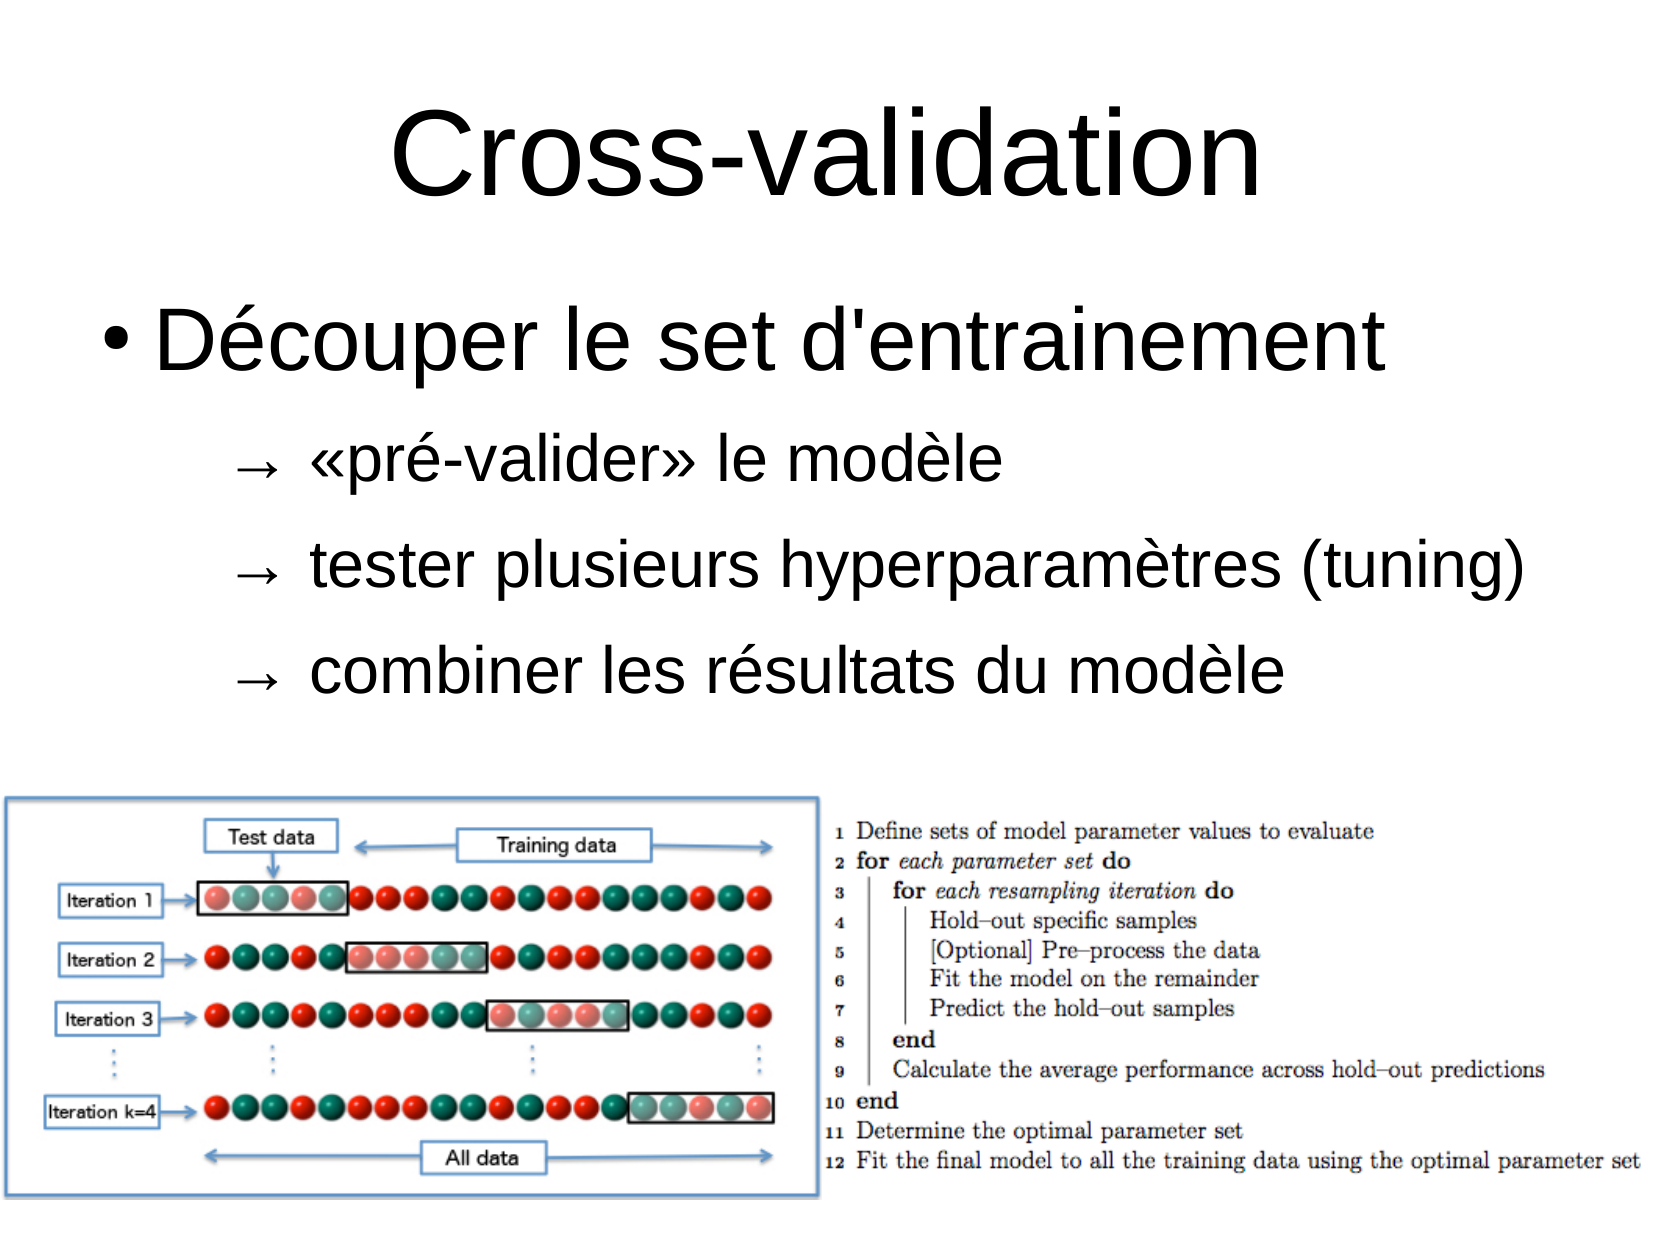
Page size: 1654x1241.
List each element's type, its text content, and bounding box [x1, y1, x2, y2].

title Cross-validation [82, 49, 1571, 257]
list Découper le set d'entrainement → «pré-valider» le modèle → tester plusieurs hyperparamètres (tuning) → combiner les résultats du modèle [82, 290, 1571, 814]
picture [0, 790, 1654, 1200]
